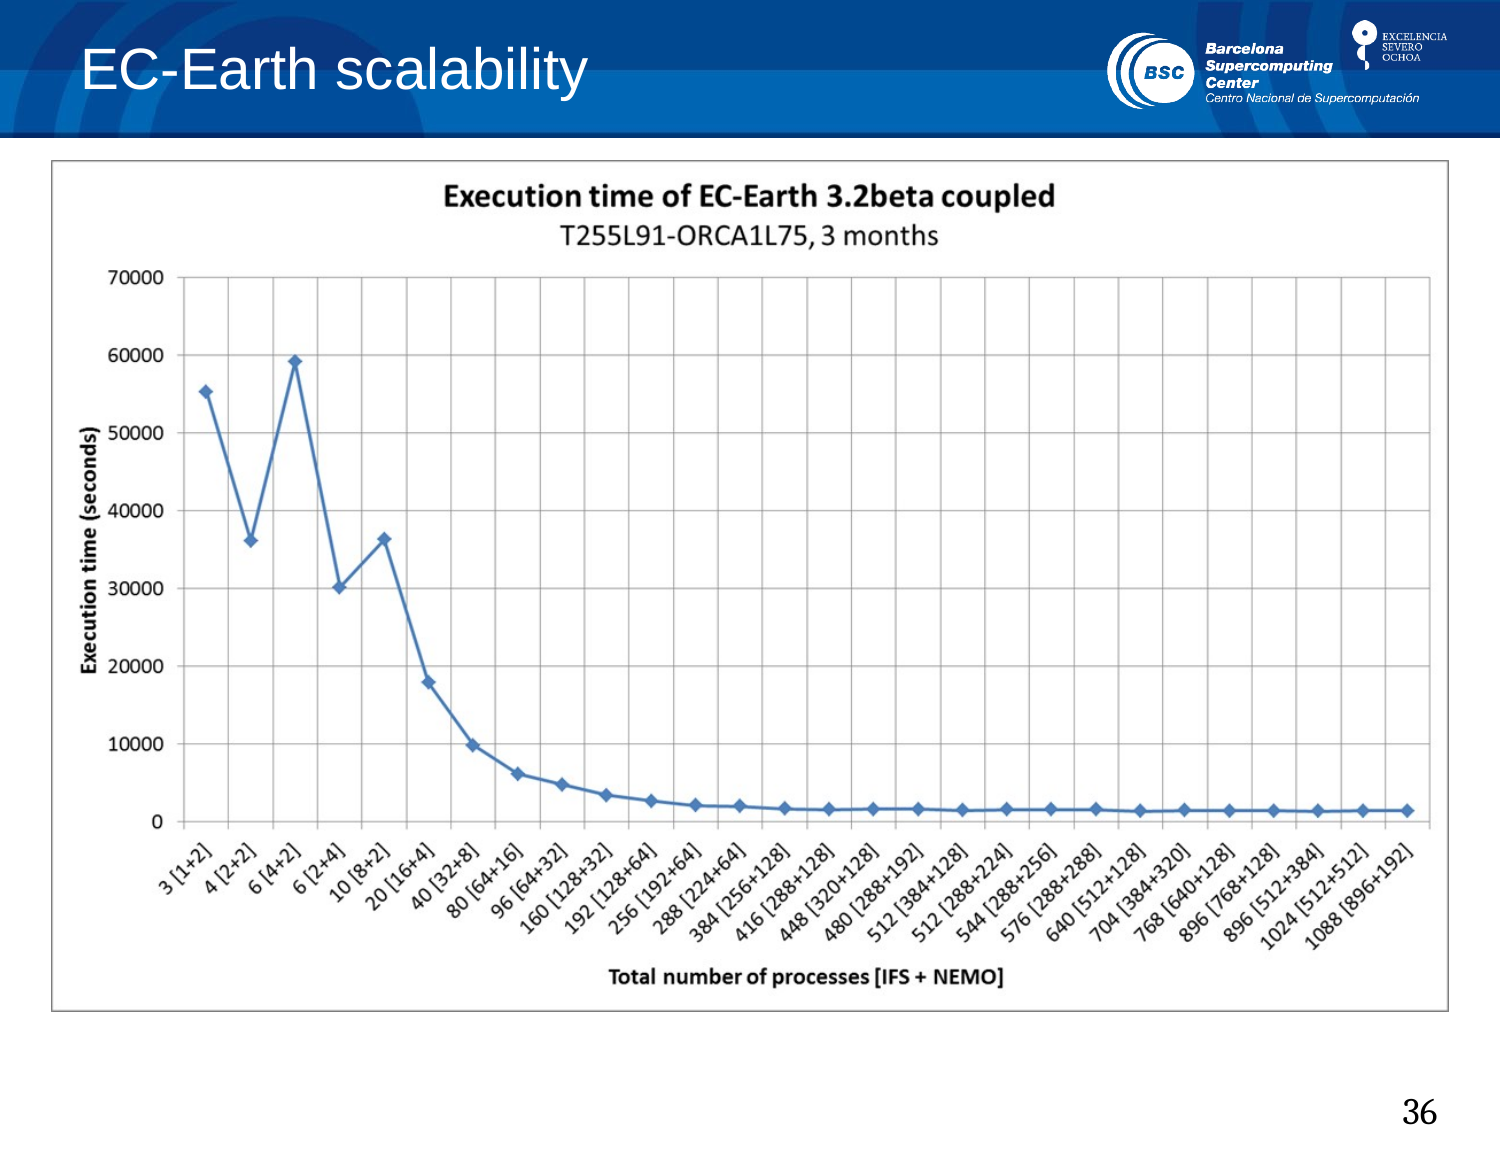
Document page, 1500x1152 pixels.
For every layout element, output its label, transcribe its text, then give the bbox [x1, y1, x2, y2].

picture [17, 160, 1483, 1012]
picture [0, 0, 1500, 138]
title EC-Earth scalability [65, 23, 1081, 138]
